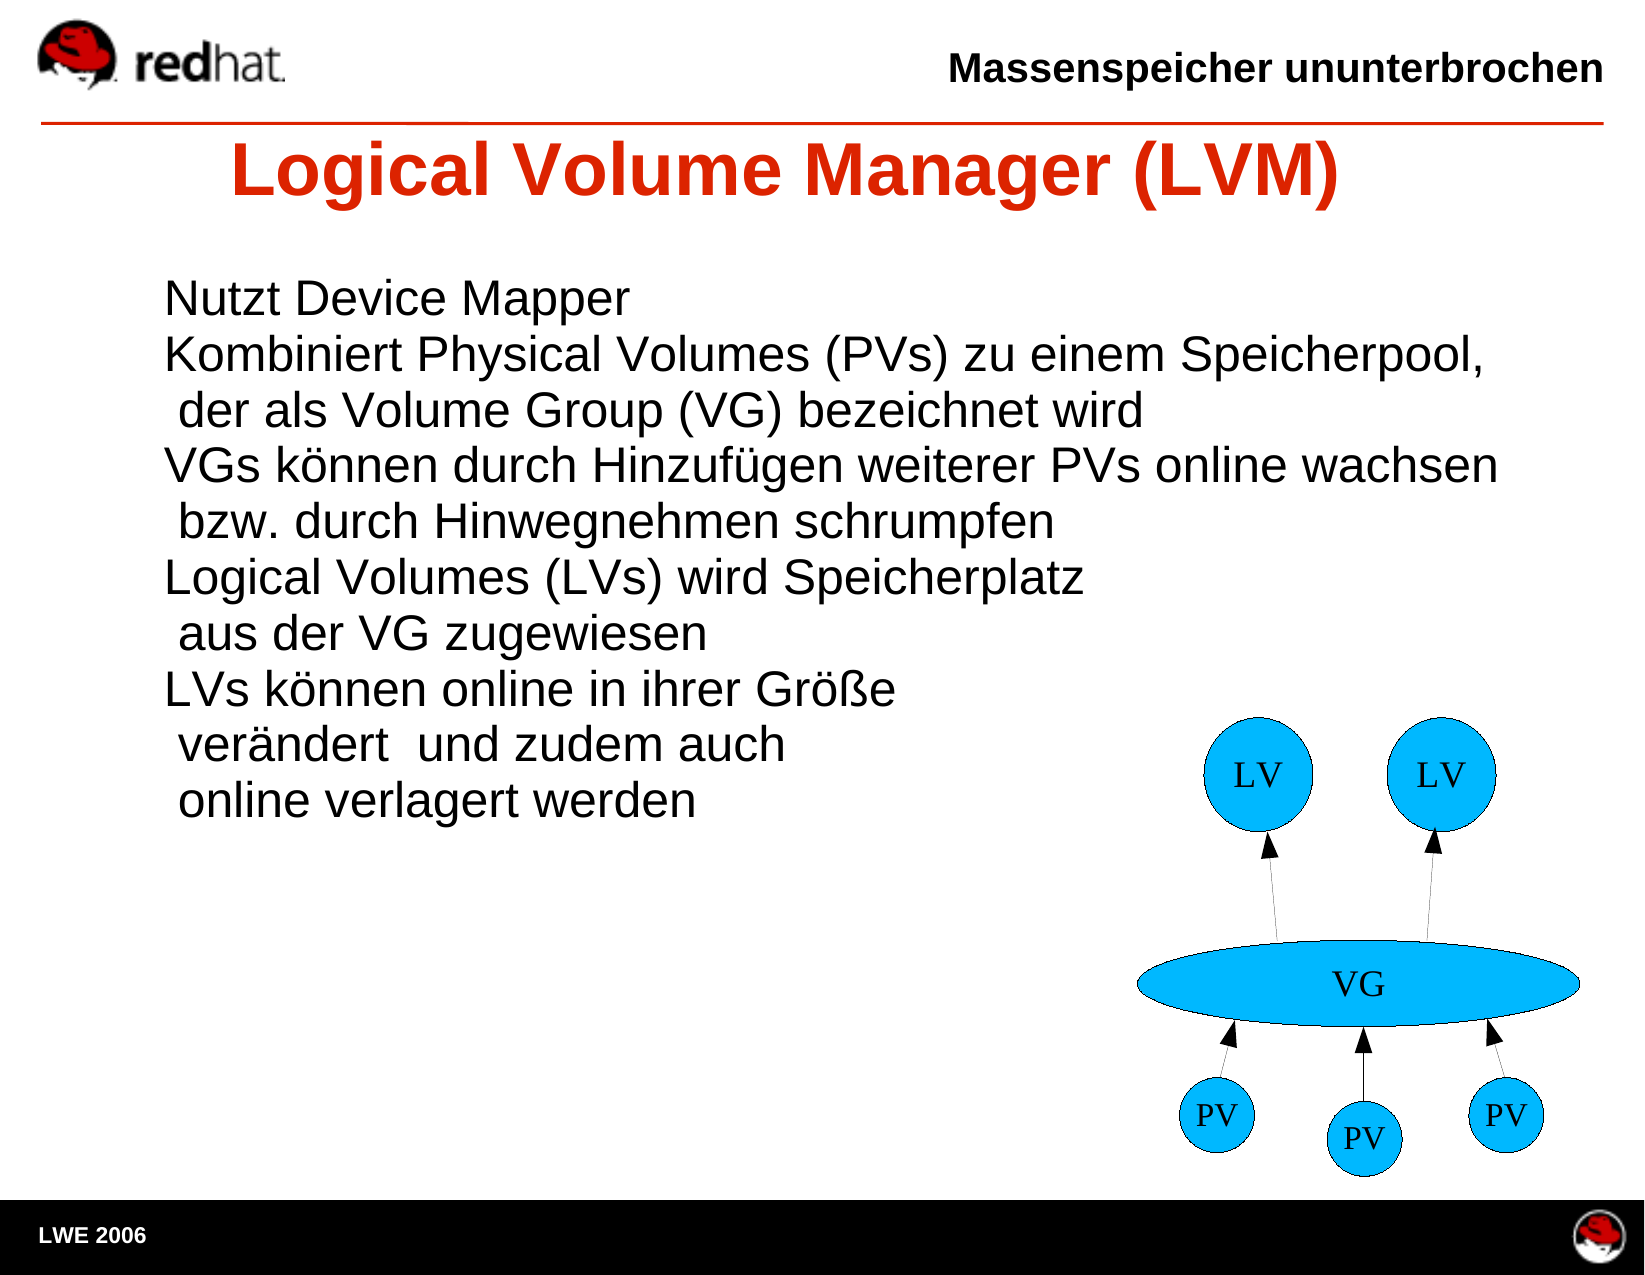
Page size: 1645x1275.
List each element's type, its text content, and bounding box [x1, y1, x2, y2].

picture [36, 17, 285, 102]
picture [1568, 1206, 1631, 1270]
text_box Nutzt Device Mapper Kombiniert Physical Volumes (PVs) zu einem Speicherpool, der als Volume Group (VG) bezeichnet wird VGs können durch Hinzufügen weiterer PVs online wachsen bzw. durch Hinwegnehmen schrumpfen Logical Volumes (LVs) wird Speicherplatz aus der VG zugewiesen LVs können online in ihrer Größe verändert und zudem auch online verlagert werden [150, 270, 1362, 396]
text_box PV [1179, 1077, 1255, 1153]
text_box [0, 1200, 1645, 1275]
text_box Massenspeicher ununterbrochen [959, 44, 1605, 97]
text_box PV [1468, 1077, 1544, 1153]
text_box LV [1387, 717, 1497, 832]
text_box LWE 2006 [38, 1222, 381, 1252]
text_box VG [1137, 940, 1580, 1027]
text_box LV [1203, 717, 1313, 832]
text_box PV [1327, 1101, 1403, 1177]
text_box Logical Volume Manager (LVM) [229, 127, 1264, 221]
